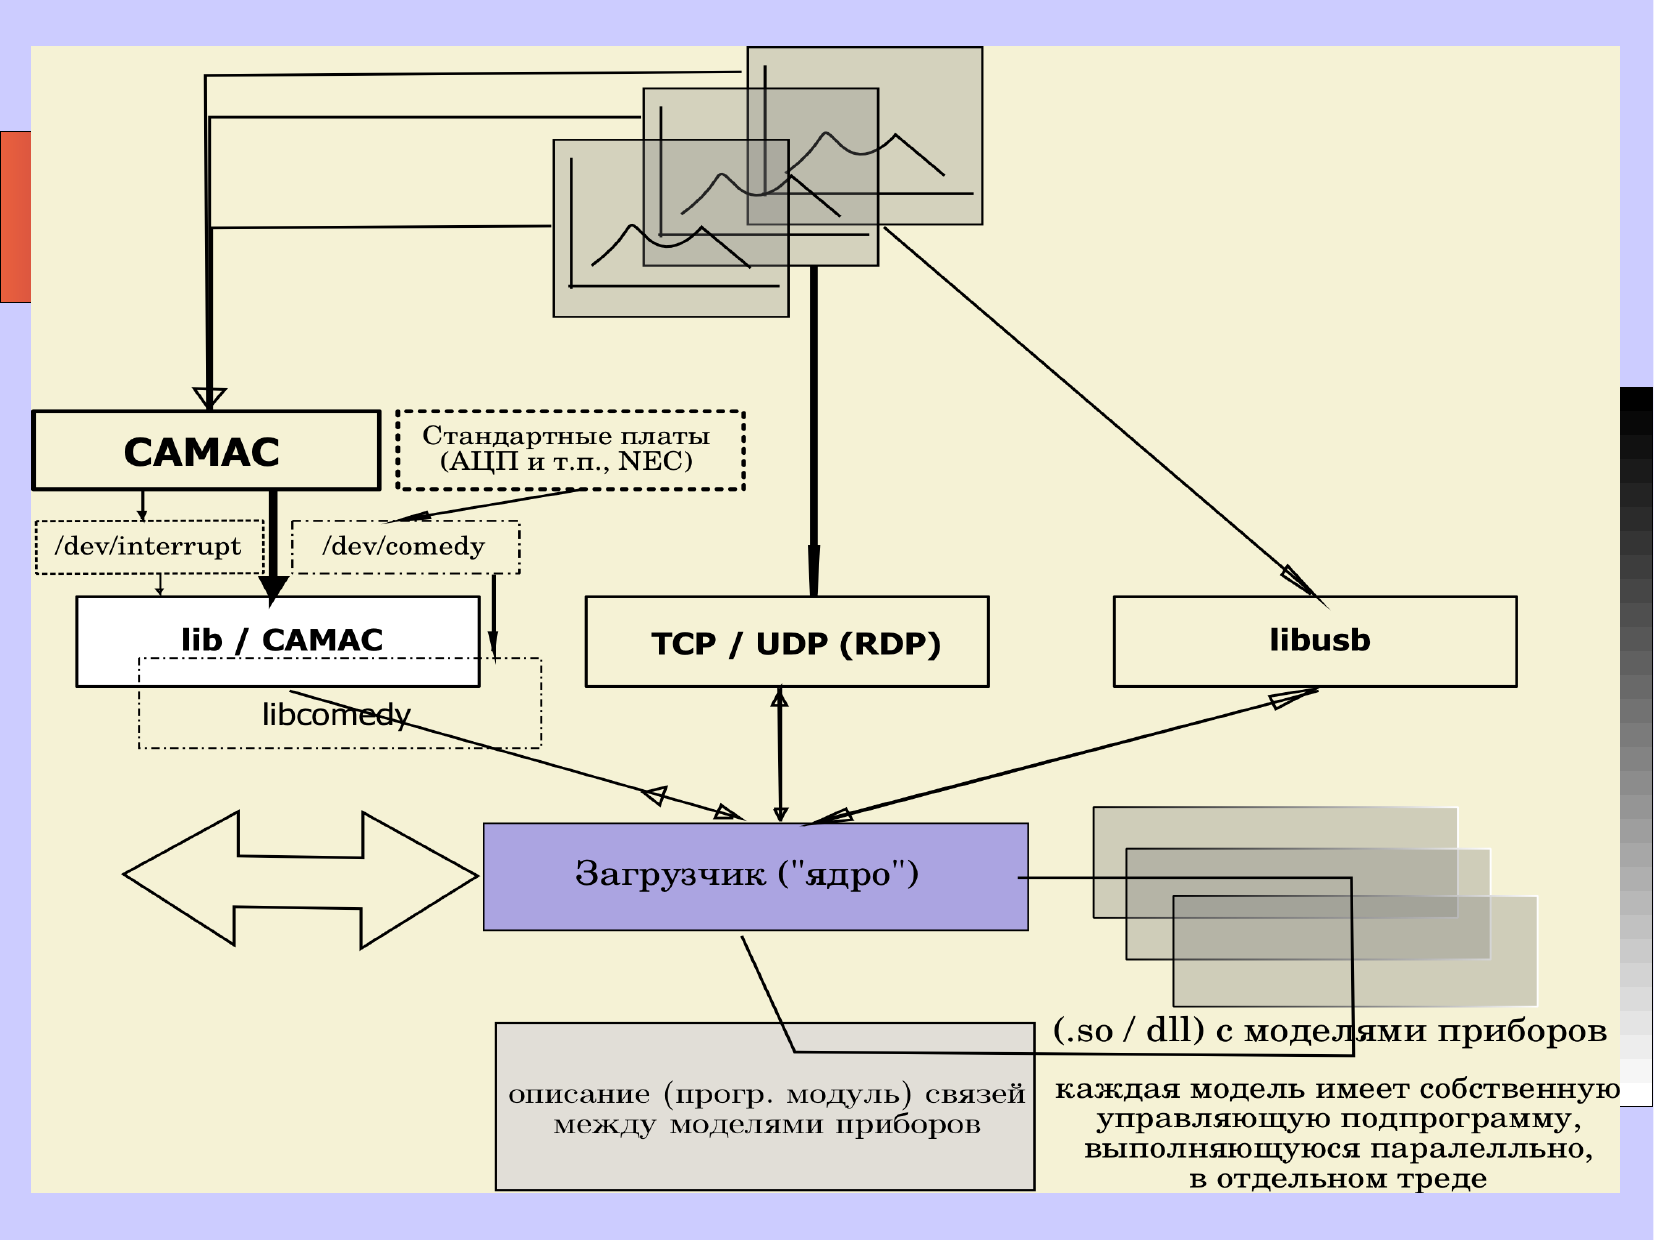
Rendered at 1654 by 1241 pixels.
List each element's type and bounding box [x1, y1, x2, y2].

picture [31, 46, 1620, 1193]
